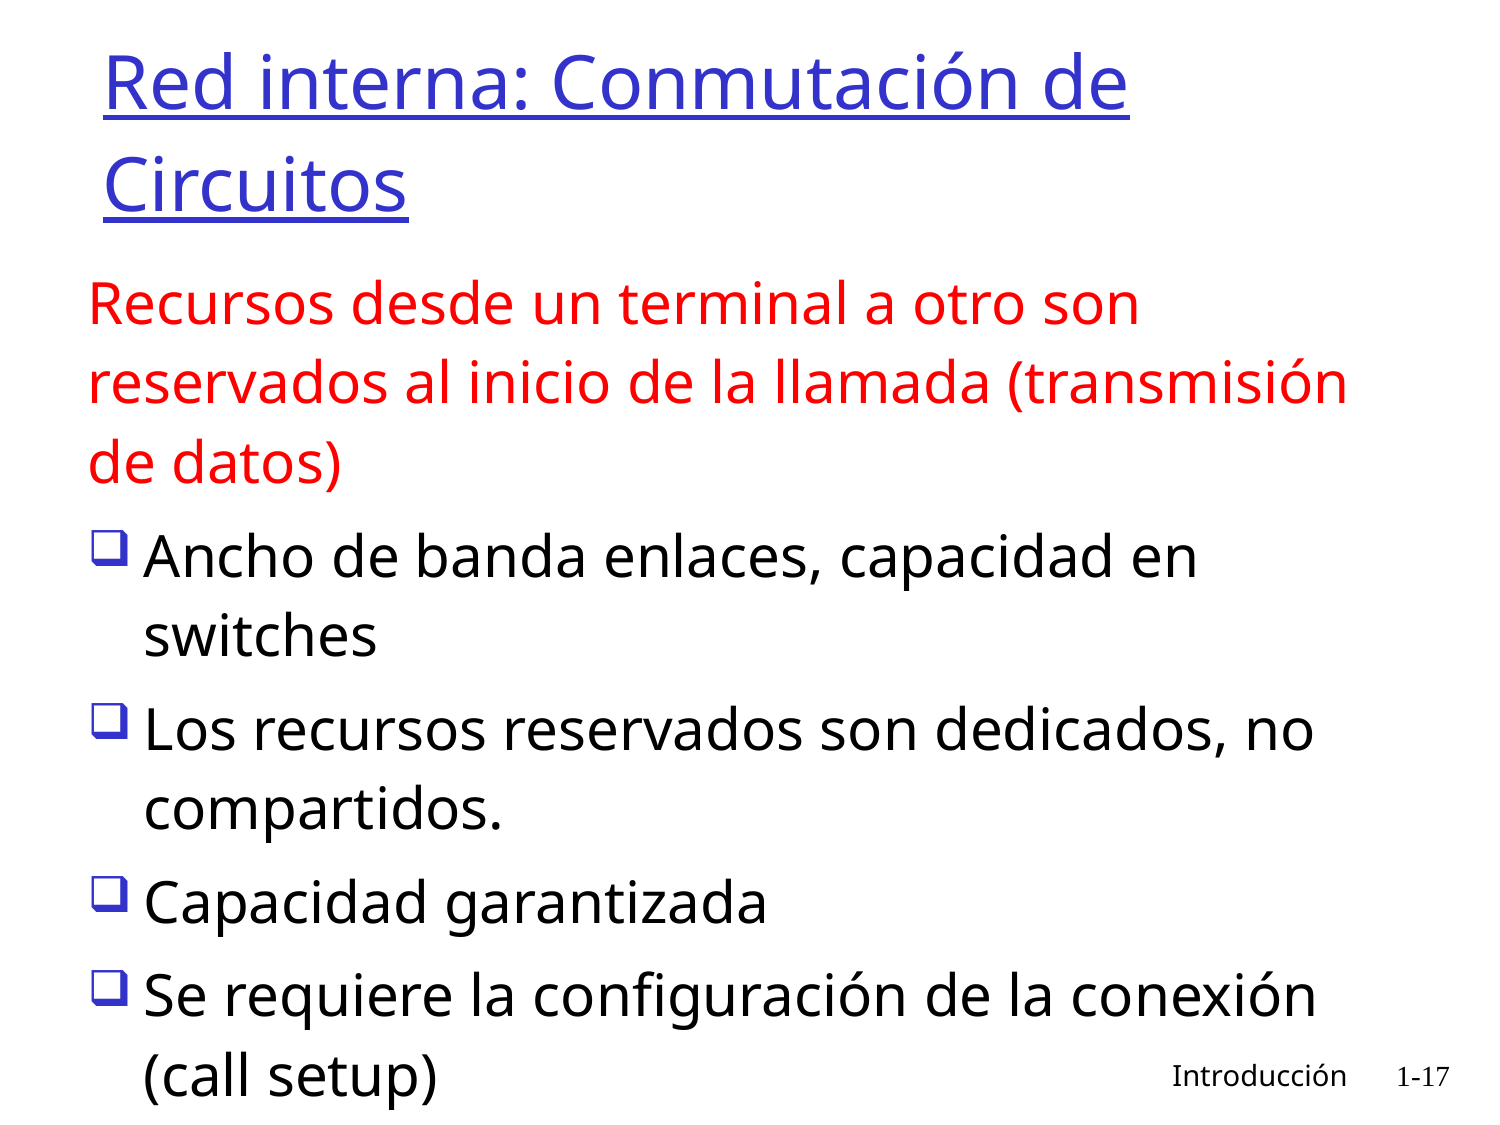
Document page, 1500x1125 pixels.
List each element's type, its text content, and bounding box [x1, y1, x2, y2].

text_box Introducción [887, 1050, 1362, 1125]
list Recursos desde un terminal a otro son reservados al inicio de la llamada (transmisión de datos) Ancho de banda enlaces, capacidad en switches Los recursos reservados son dedicados, no compartidos. Capacidad garantizada Se requiere la configuración de la conexión (call setup) [87, 262, 1363, 1006]
text_box 1-<number> [1362, 1050, 1466, 1125]
title Red interna: Conmutación de Circuitos [87, 16, 1363, 247]
